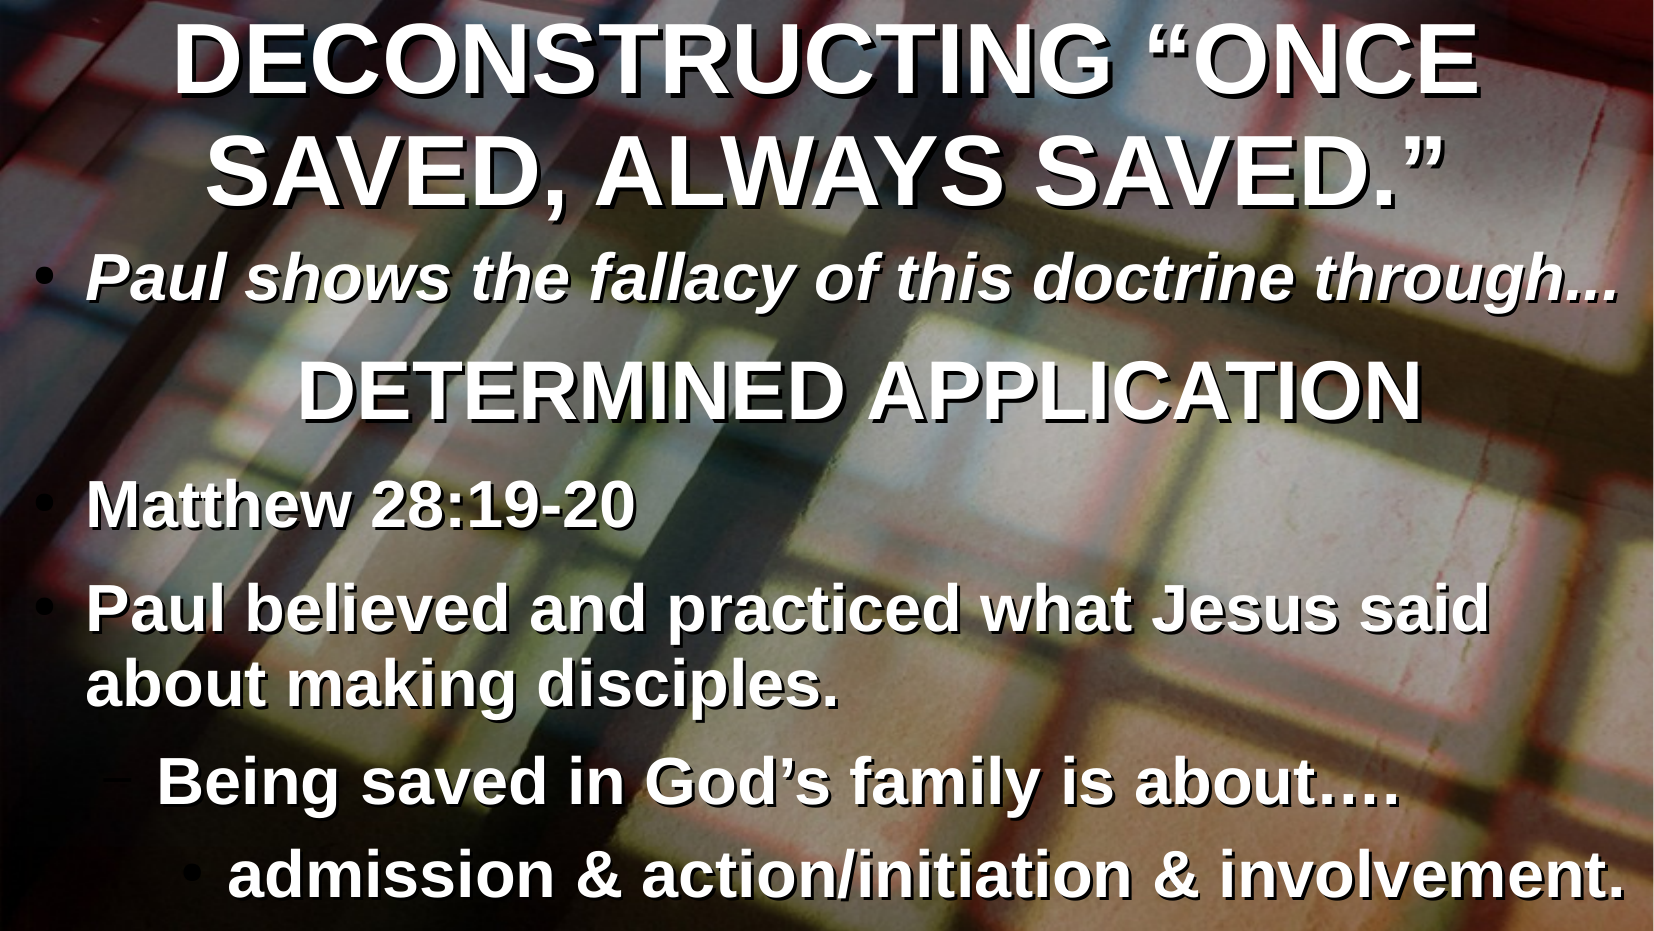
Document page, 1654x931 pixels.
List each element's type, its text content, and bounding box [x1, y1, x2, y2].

title DECONSTRUCTING “ONCE SAVED, ALWAYS SAVED.” [82, 2, 1571, 227]
picture [0, 0, 1654, 931]
list Paul shows the fallacy of this doctrine through... DETERMINED APPLICATION Matthew 28:19-20 Paul believed and practiced what Jesus said about making disciples. Being saved in God’s family is about…. admission & action/initiation & involvement. [15, 240, 1636, 916]
